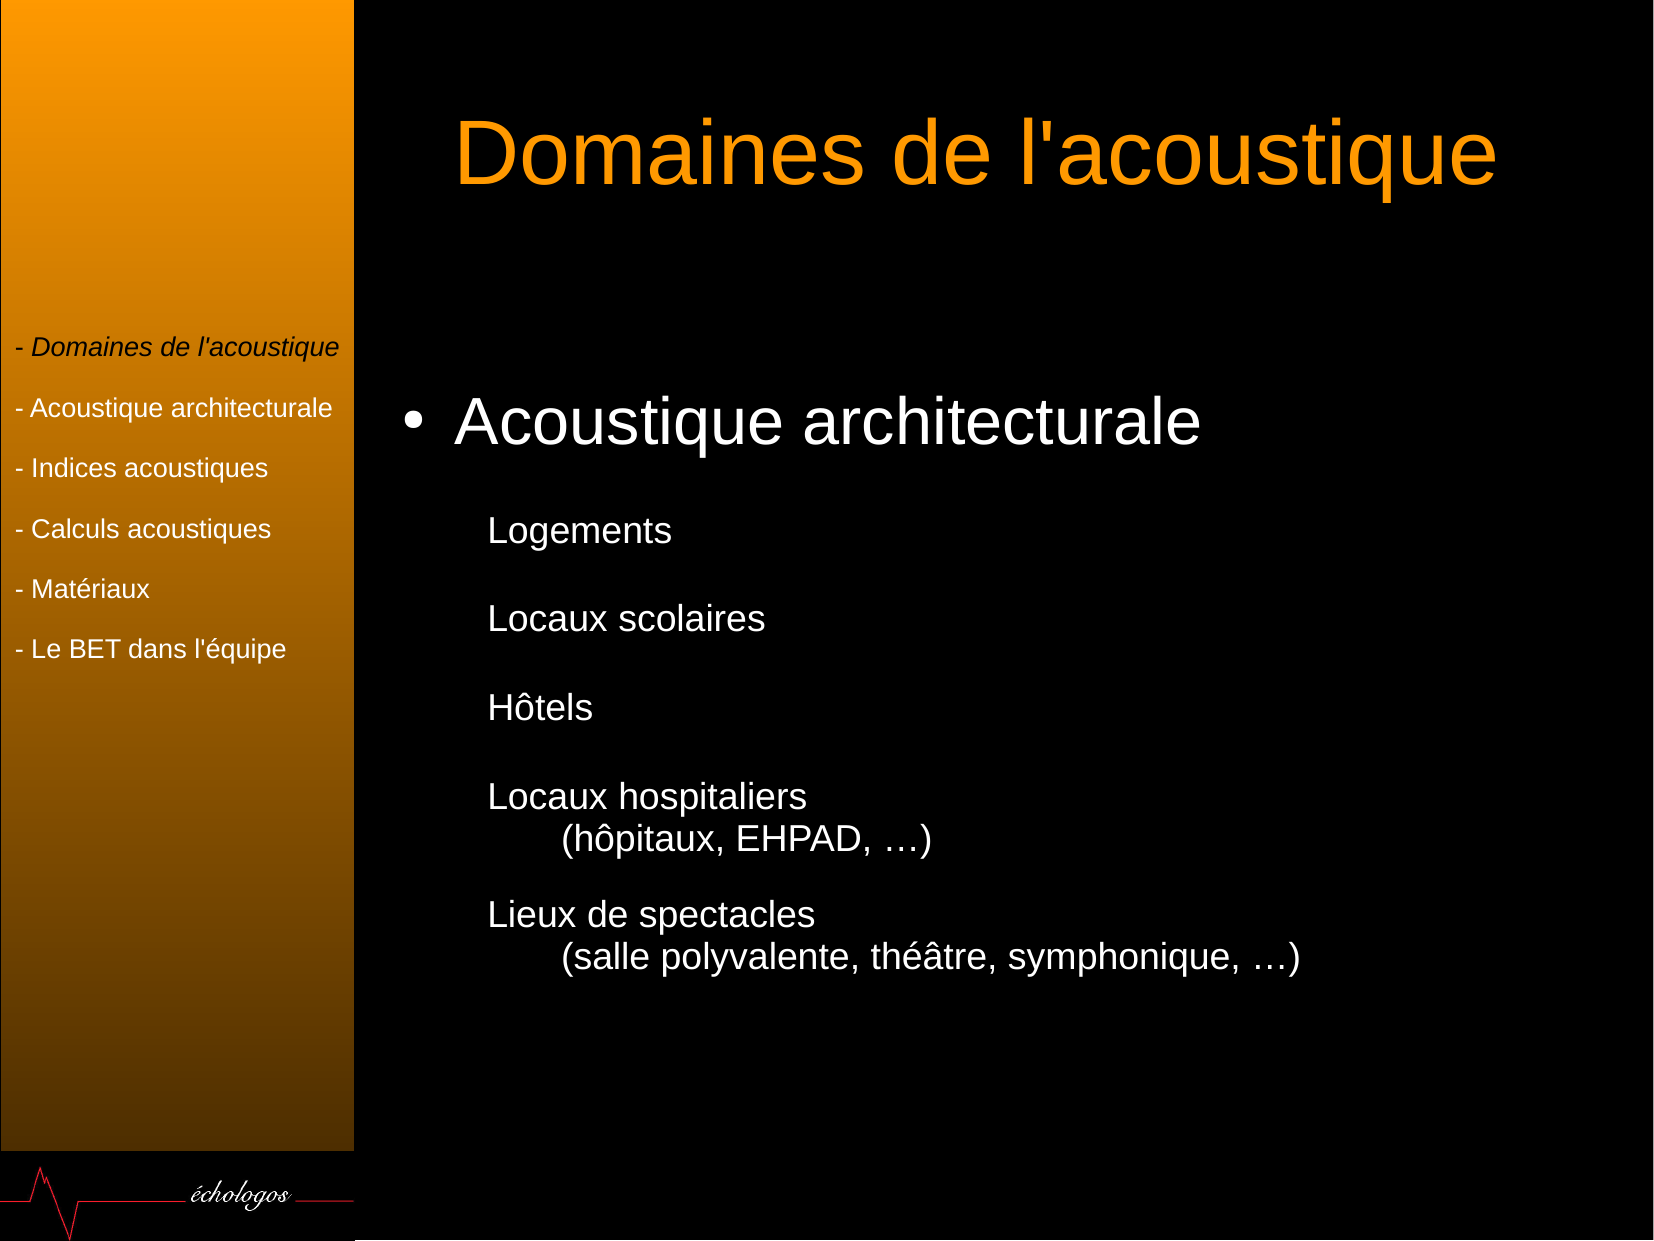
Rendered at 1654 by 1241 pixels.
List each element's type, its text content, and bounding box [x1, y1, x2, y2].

text_box Locaux scolaires [472, 590, 916, 650]
text_box - Domaines de l'acoustique - Acoustique architecturale - Indices acoustiques - Calculs acoustiques - Matériaux - Le BET dans l'équipe [0, 324, 355, 754]
picture [0, 1166, 355, 1241]
text_box Logements [472, 501, 688, 562]
text_box Lieux de spectacles (salle polyvalente, théâtre, symphonique, …) [472, 885, 1581, 985]
title Domaines de l'acoustique [383, 49, 1571, 257]
text_box Hôtels [472, 679, 695, 739]
list Acoustique architecturale [383, 383, 1571, 478]
text_box Locaux hospitaliers (hôpitaux, EHPAD, …) [472, 767, 1300, 867]
